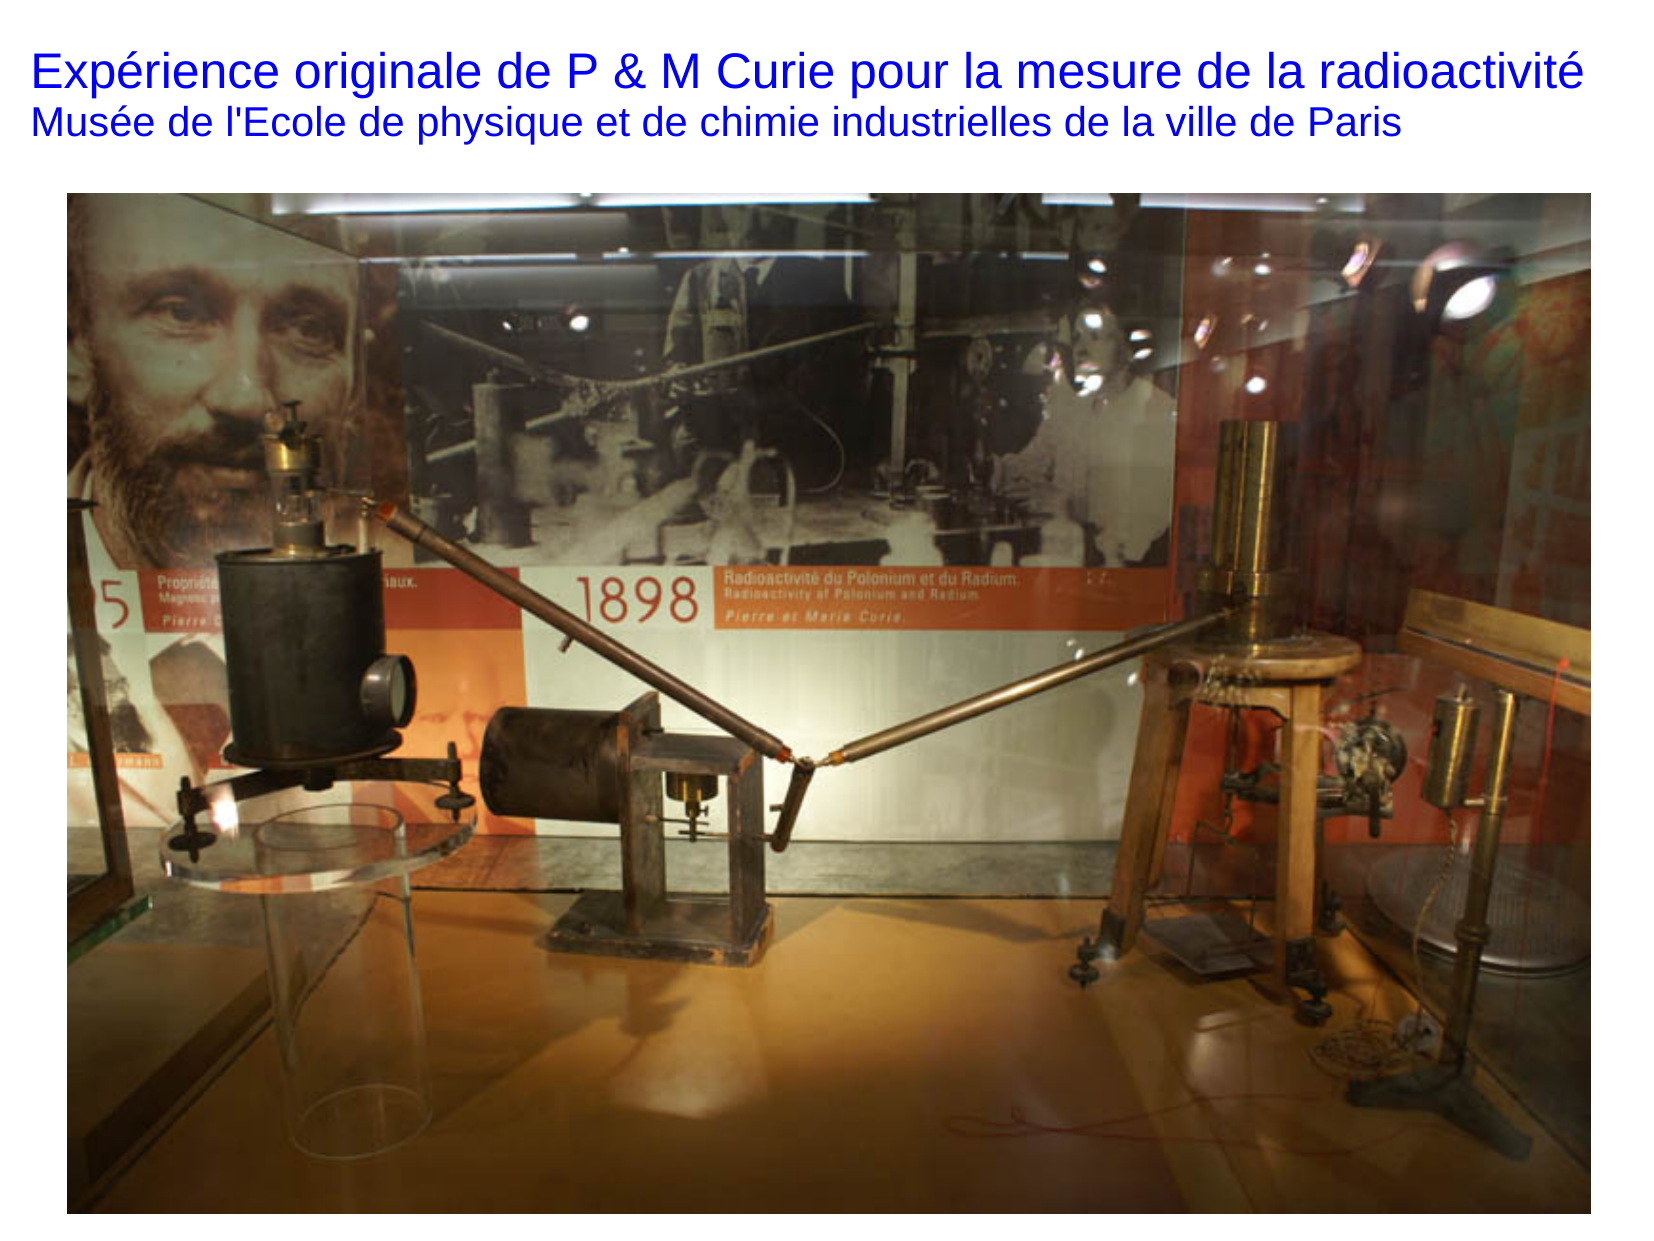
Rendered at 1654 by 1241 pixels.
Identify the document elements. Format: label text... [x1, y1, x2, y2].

picture [67, 193, 1591, 1214]
text_box Expérience originale de P & M Curie pour la mesure de la radioactivité Musée de l'Ecole de physique et de chimie industrielles de la ville de Paris [30, 43, 1586, 146]
